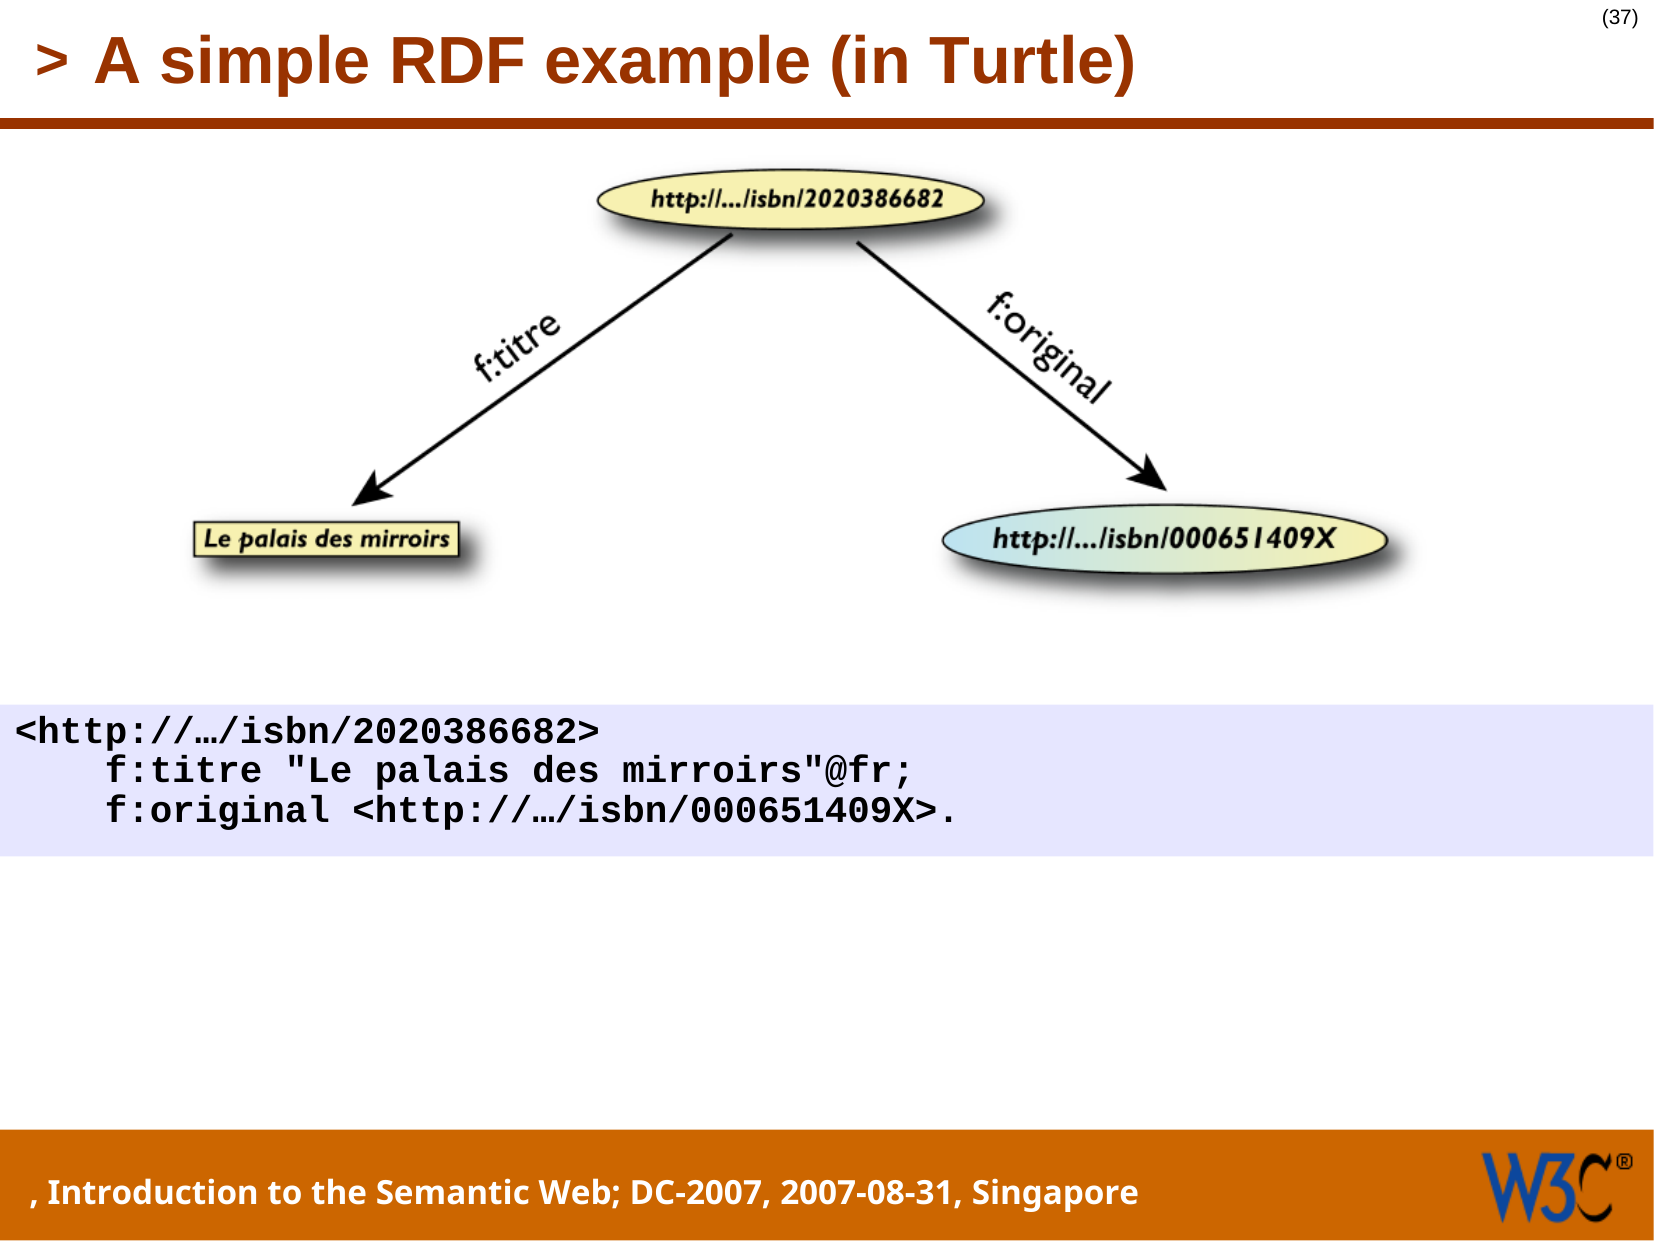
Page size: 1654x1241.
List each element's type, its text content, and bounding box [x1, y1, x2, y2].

title A simple RDF example (in Turtle) [93, 0, 1493, 119]
picture [1477, 1149, 1639, 1228]
picture [177, 152, 1435, 621]
text_box <http://…/isbn/2020386682> f:titre "Le palais des mirroirs"@fr; f:original <http://…/isbn/000651409X>. [0, 704, 1654, 857]
